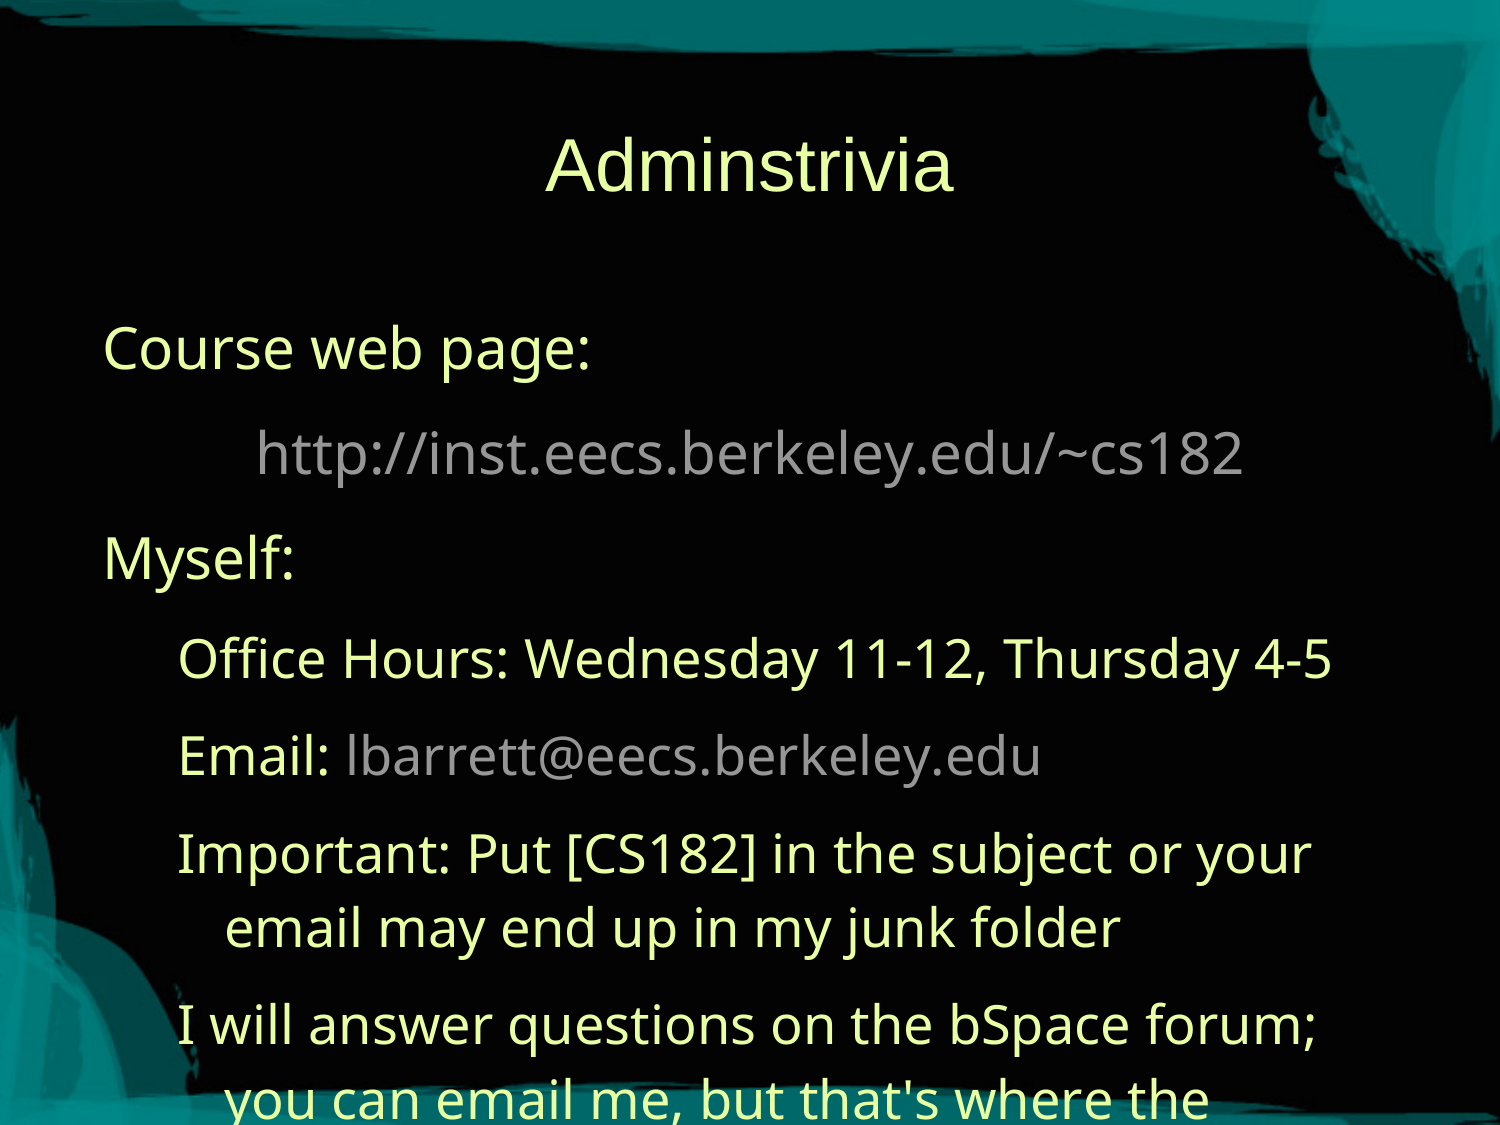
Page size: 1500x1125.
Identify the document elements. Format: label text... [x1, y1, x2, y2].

picture [0, 0, 1500, 1125]
list Course web page: http://inst.eecs.berkeley.edu/~cs182 Myself: Office Hours: Wednesday 11-12, Thursday 4-5 Email: lbarrett@eecs.berkeley.edu Important: Put [CS182] in the subject or your email may end up in my junk folder I will answer questions on the bSpace forum; you can email me, but that's where the answer will go [87, 299, 1413, 1125]
title Adminstrivia [87, 69, 1413, 263]
